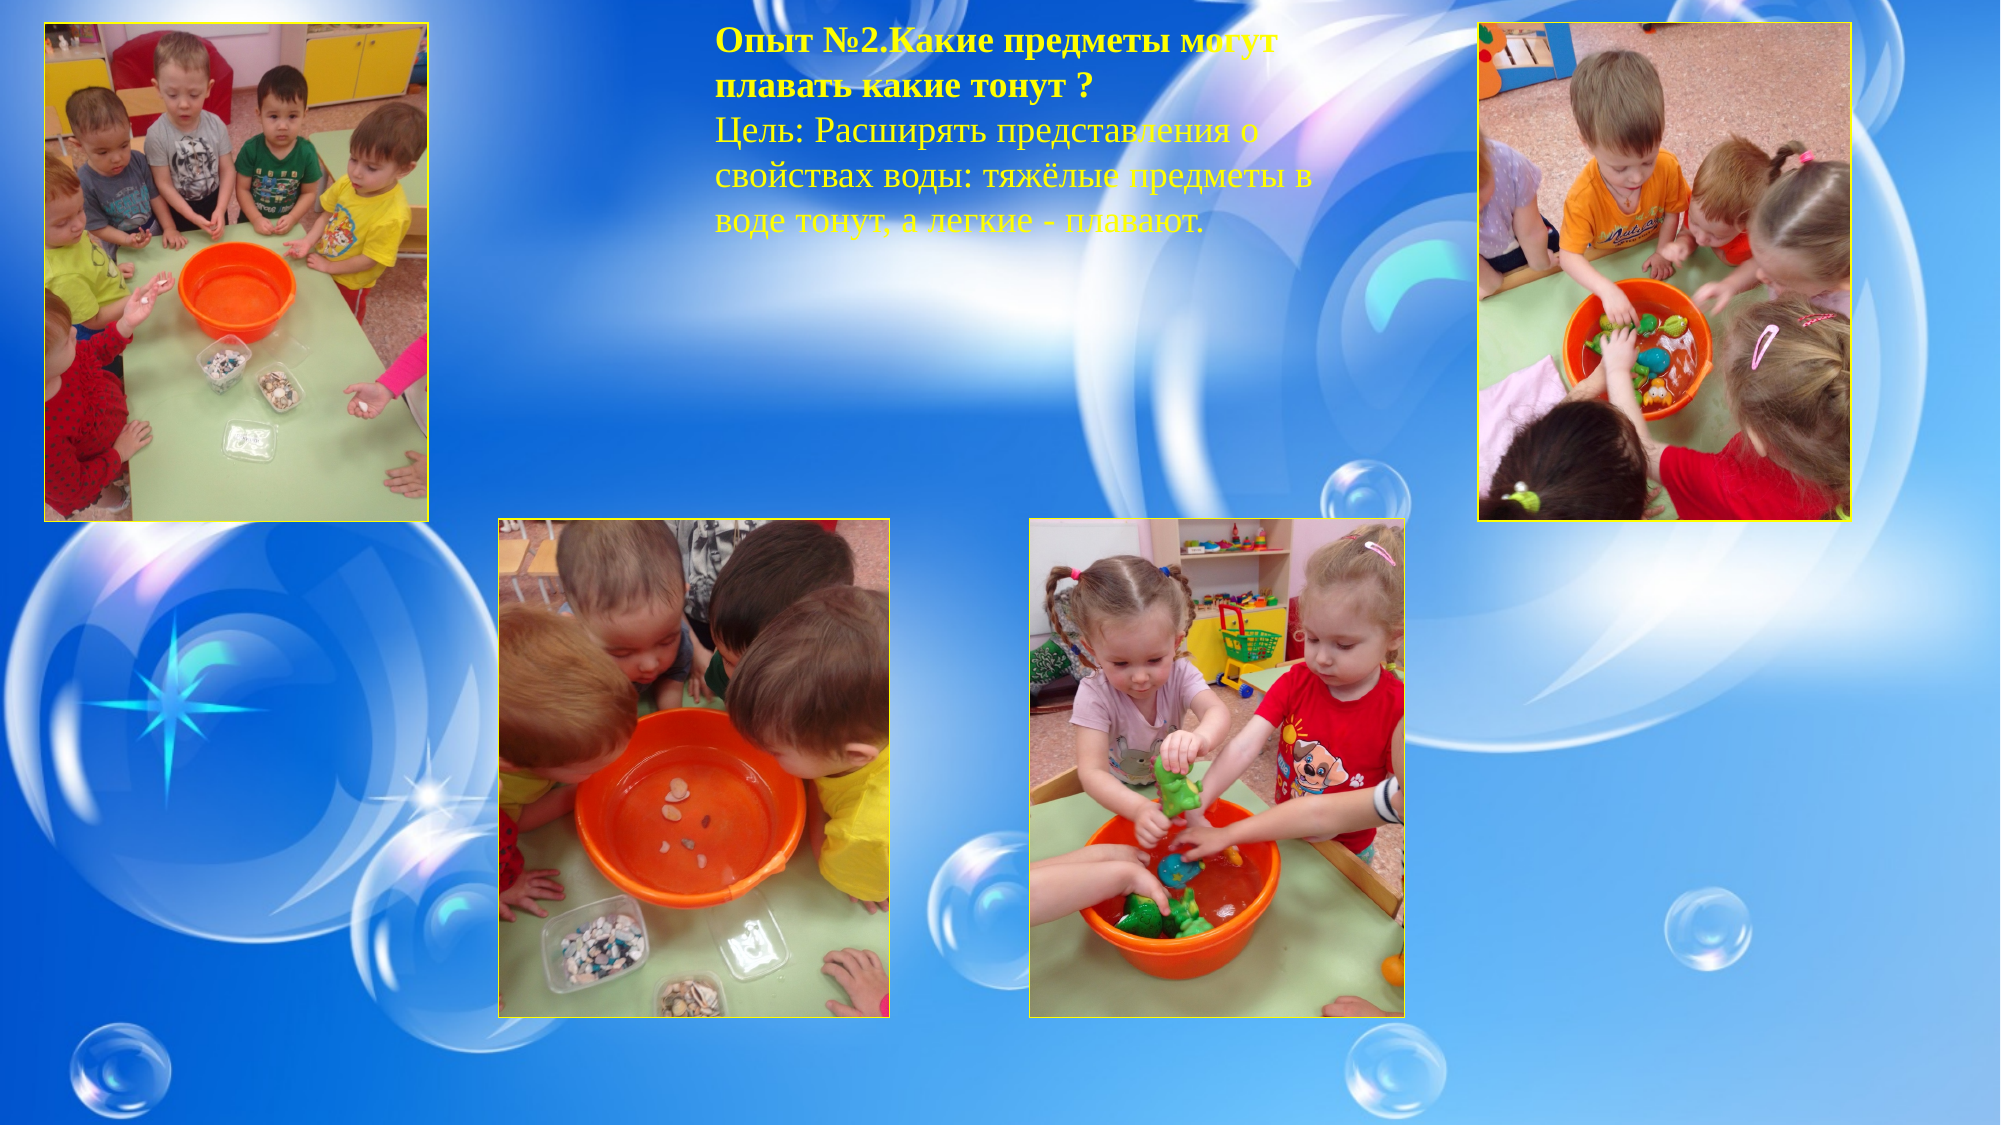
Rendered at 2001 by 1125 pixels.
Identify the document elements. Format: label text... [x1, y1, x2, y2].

text_box Опыт №2.Какие предметы могут плавать какие тонут ? Цель: Расширять представления о свойствах воды: тяжёлые предметы в воде тонут, а легкие - плавают. [699, 7, 1331, 251]
picture [0, 0, 2000, 1125]
